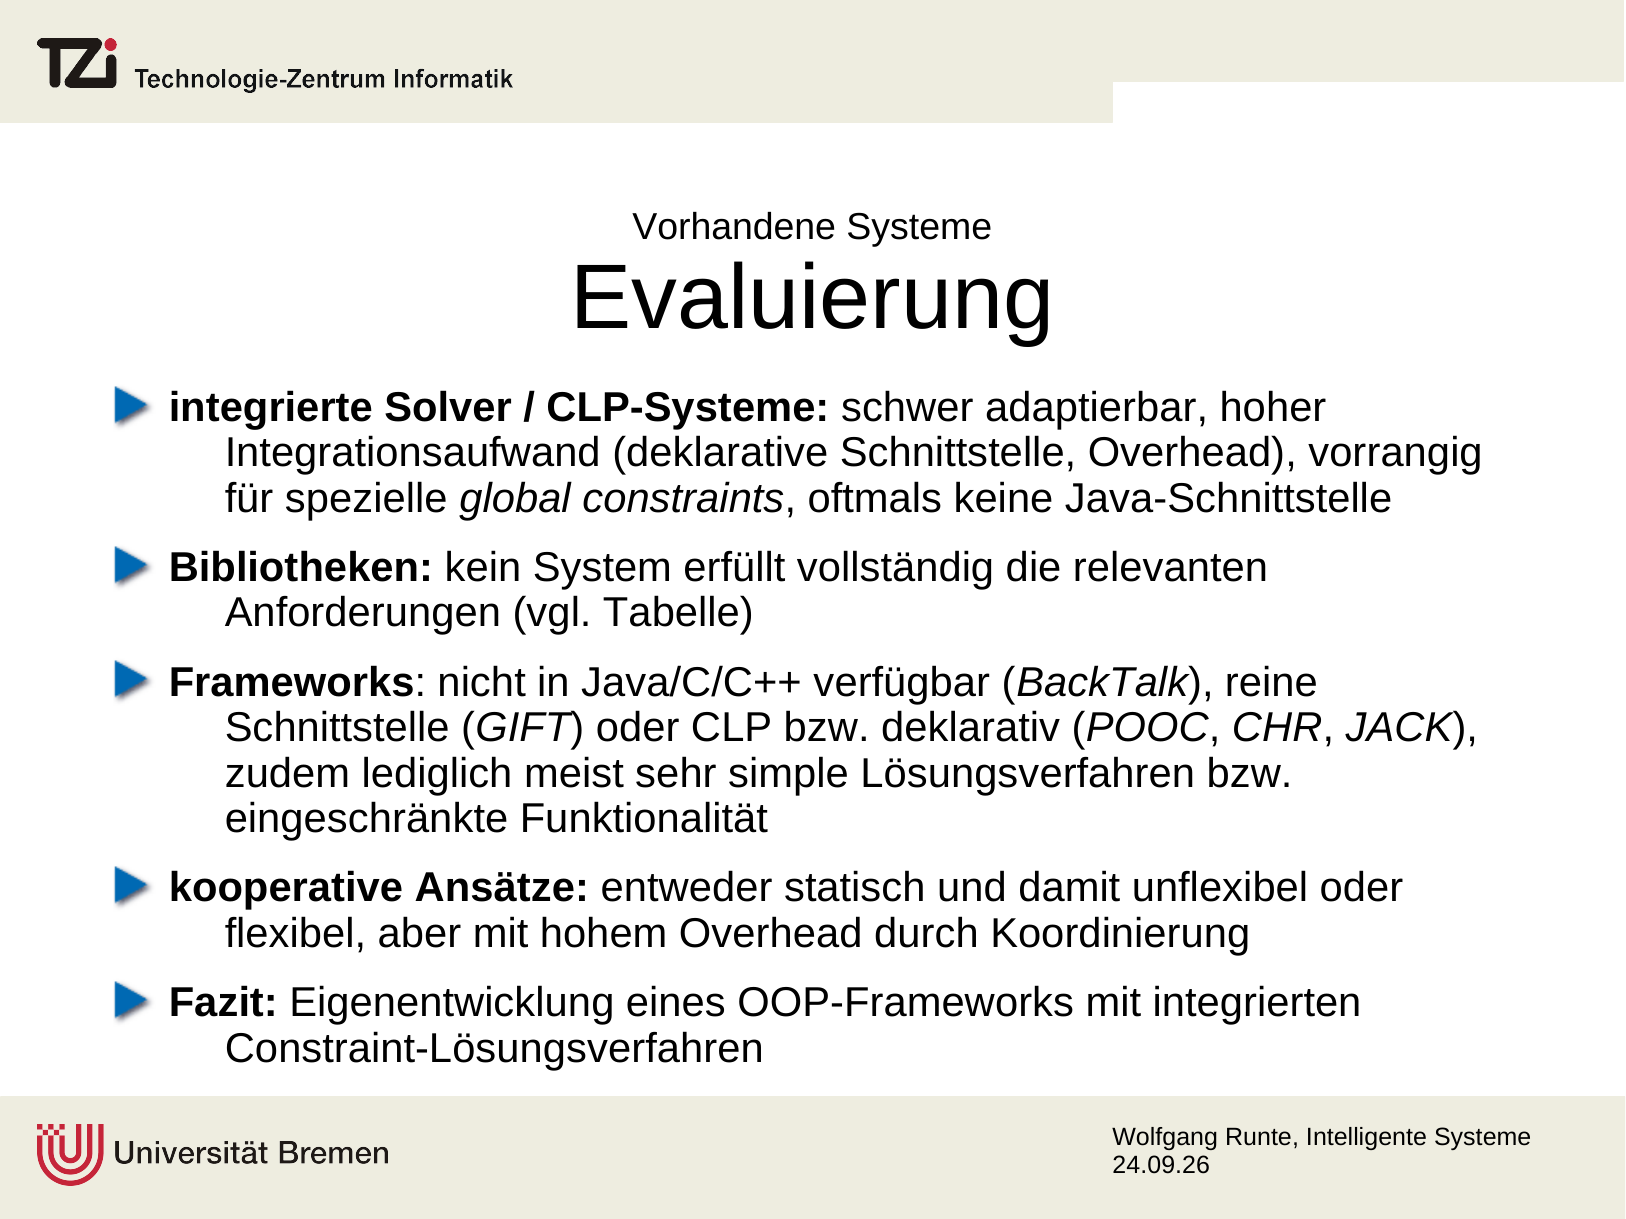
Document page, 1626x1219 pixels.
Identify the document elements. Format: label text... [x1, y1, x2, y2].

list integrierte Solver / CLP-Systeme: schwer adaptierbar, hoher Integrationsaufwand (deklarative Schnittstelle, Overhead), vorrangig für spezielle global constraints, oftmals keine Java-Schnittstelle Bibliotheken: kein System erfüllt vollständig die relevanten Anforderungen (vgl. Tabelle) Frameworks: nicht in Java/C/C++ verfügbar (BackTalk), reine Schnittstelle (GIFT) oder CLP bzw. deklarativ (POOC, CHR, JACK), zudem lediglich meist sehr simple Lösungsverfahren bzw. eingeschränkte Funktionalität kooperative Ansätze: entweder statisch und damit unflexibel oder flexibel, aber mit hohem Overhead durch Koordinierung Fazit: Eigenentwicklung eines OOP-Frameworks mit integrierten Constraint-Lösungsverfahren [112, 384, 1513, 1125]
picture [37, 38, 513, 93]
picture [37, 1124, 388, 1186]
title Vorhandene Systeme Evaluierung [112, 162, 1513, 384]
